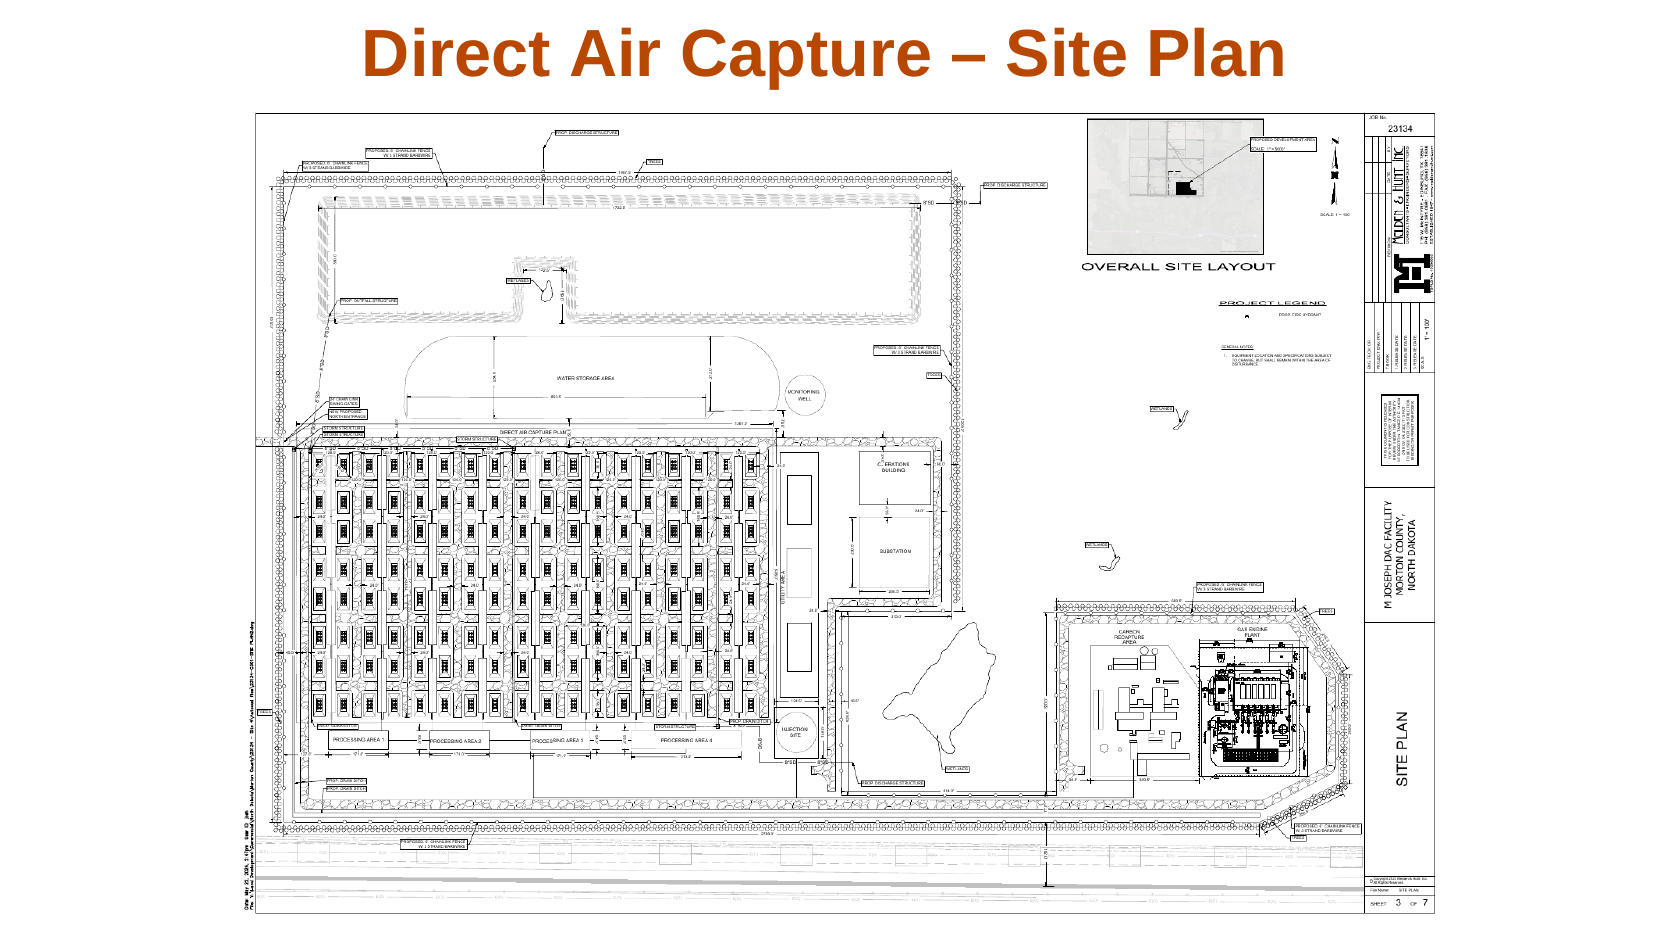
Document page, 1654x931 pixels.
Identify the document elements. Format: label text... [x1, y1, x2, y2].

text_box Direct Air Capture – Site Plan [0, 2, 1651, 98]
picture [209, 93, 1463, 931]
